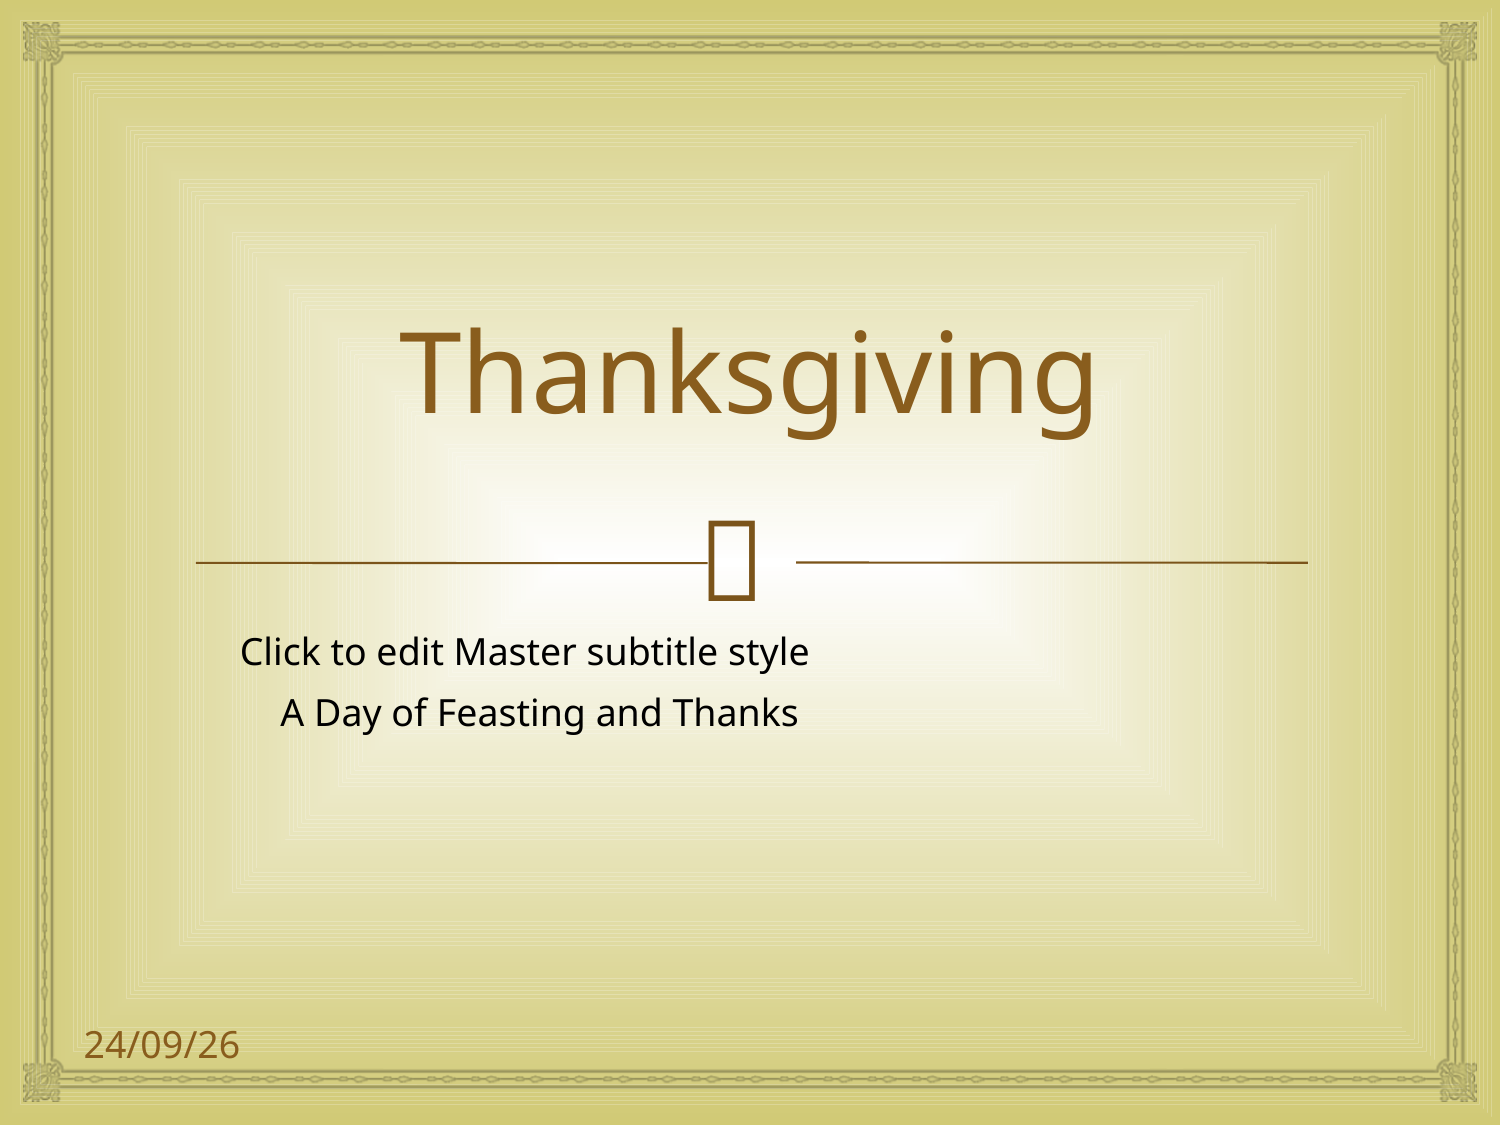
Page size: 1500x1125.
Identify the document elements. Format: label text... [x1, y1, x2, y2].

text_box A Day of Feasting and Thanks [265, 679, 1275, 798]
picture [0, 0, 1500, 1125]
title Thanksgiving [194, 227, 1306, 512]
